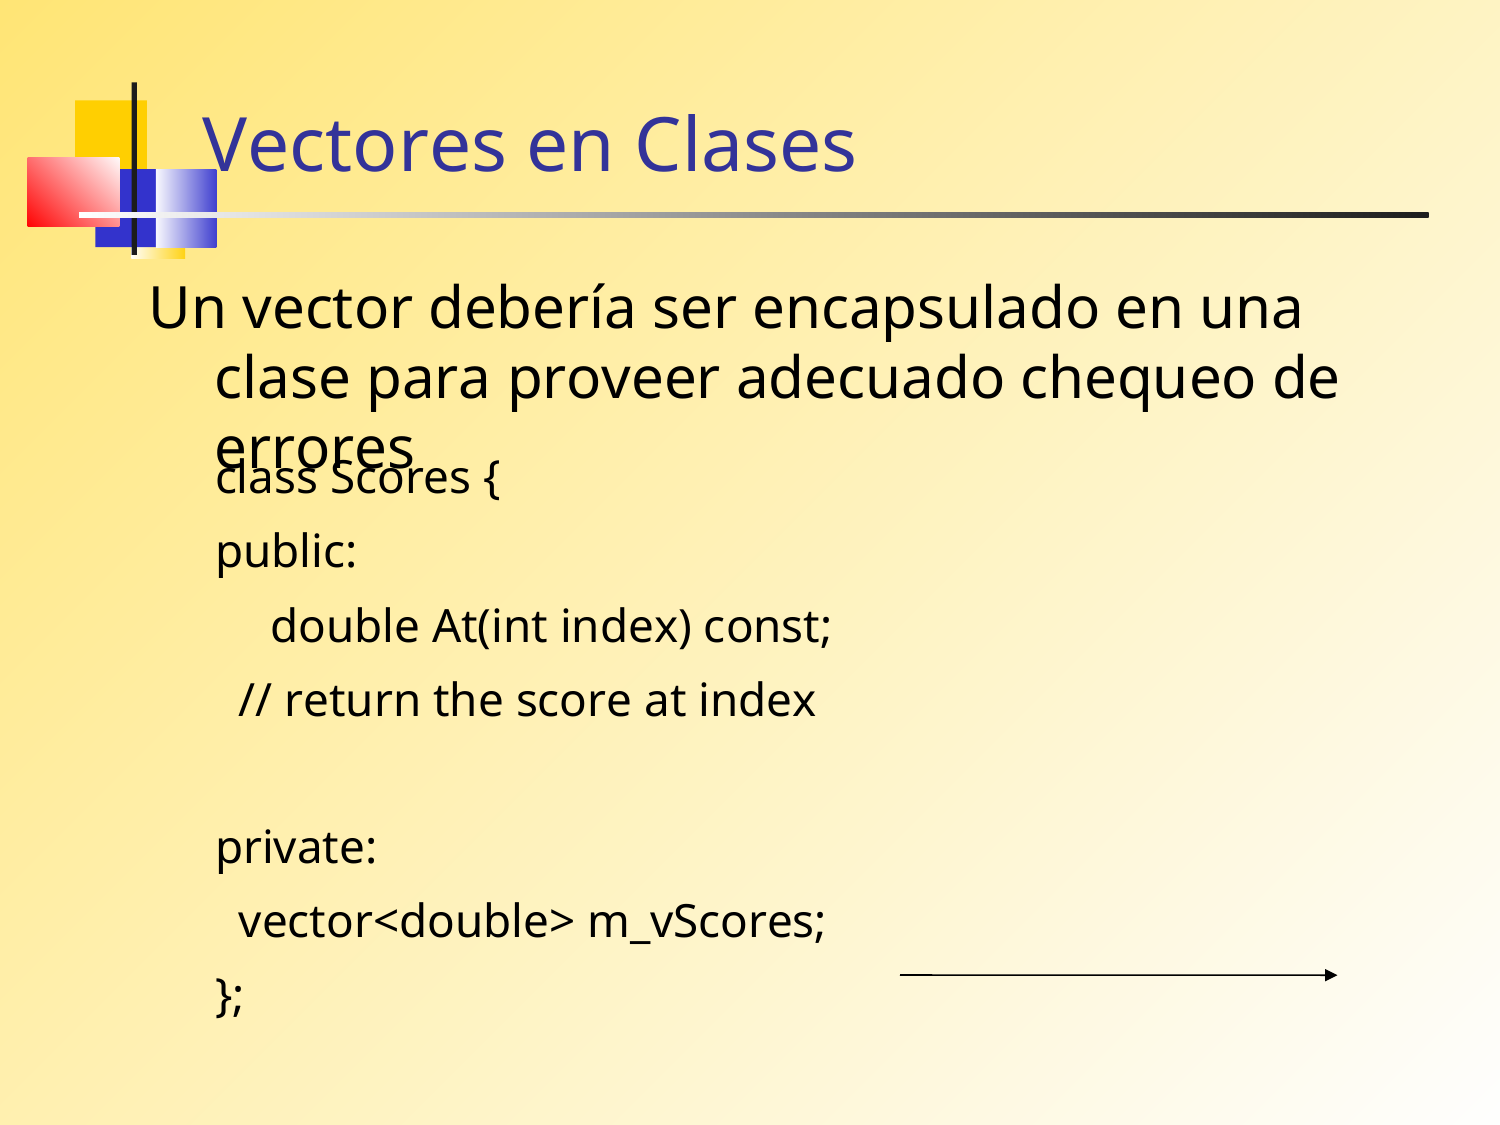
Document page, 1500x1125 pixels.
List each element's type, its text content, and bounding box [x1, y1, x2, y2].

title Vectores en Clases [187, 37, 1466, 201]
list class Scores { public: double At(int index) const; // return the score at index private: vector<double> m_vScores; }; [199, 437, 1413, 1038]
text_box Un vector debería ser encapsulado en una clase para proveer adecuado chequeo de errores [125, 262, 1401, 488]
